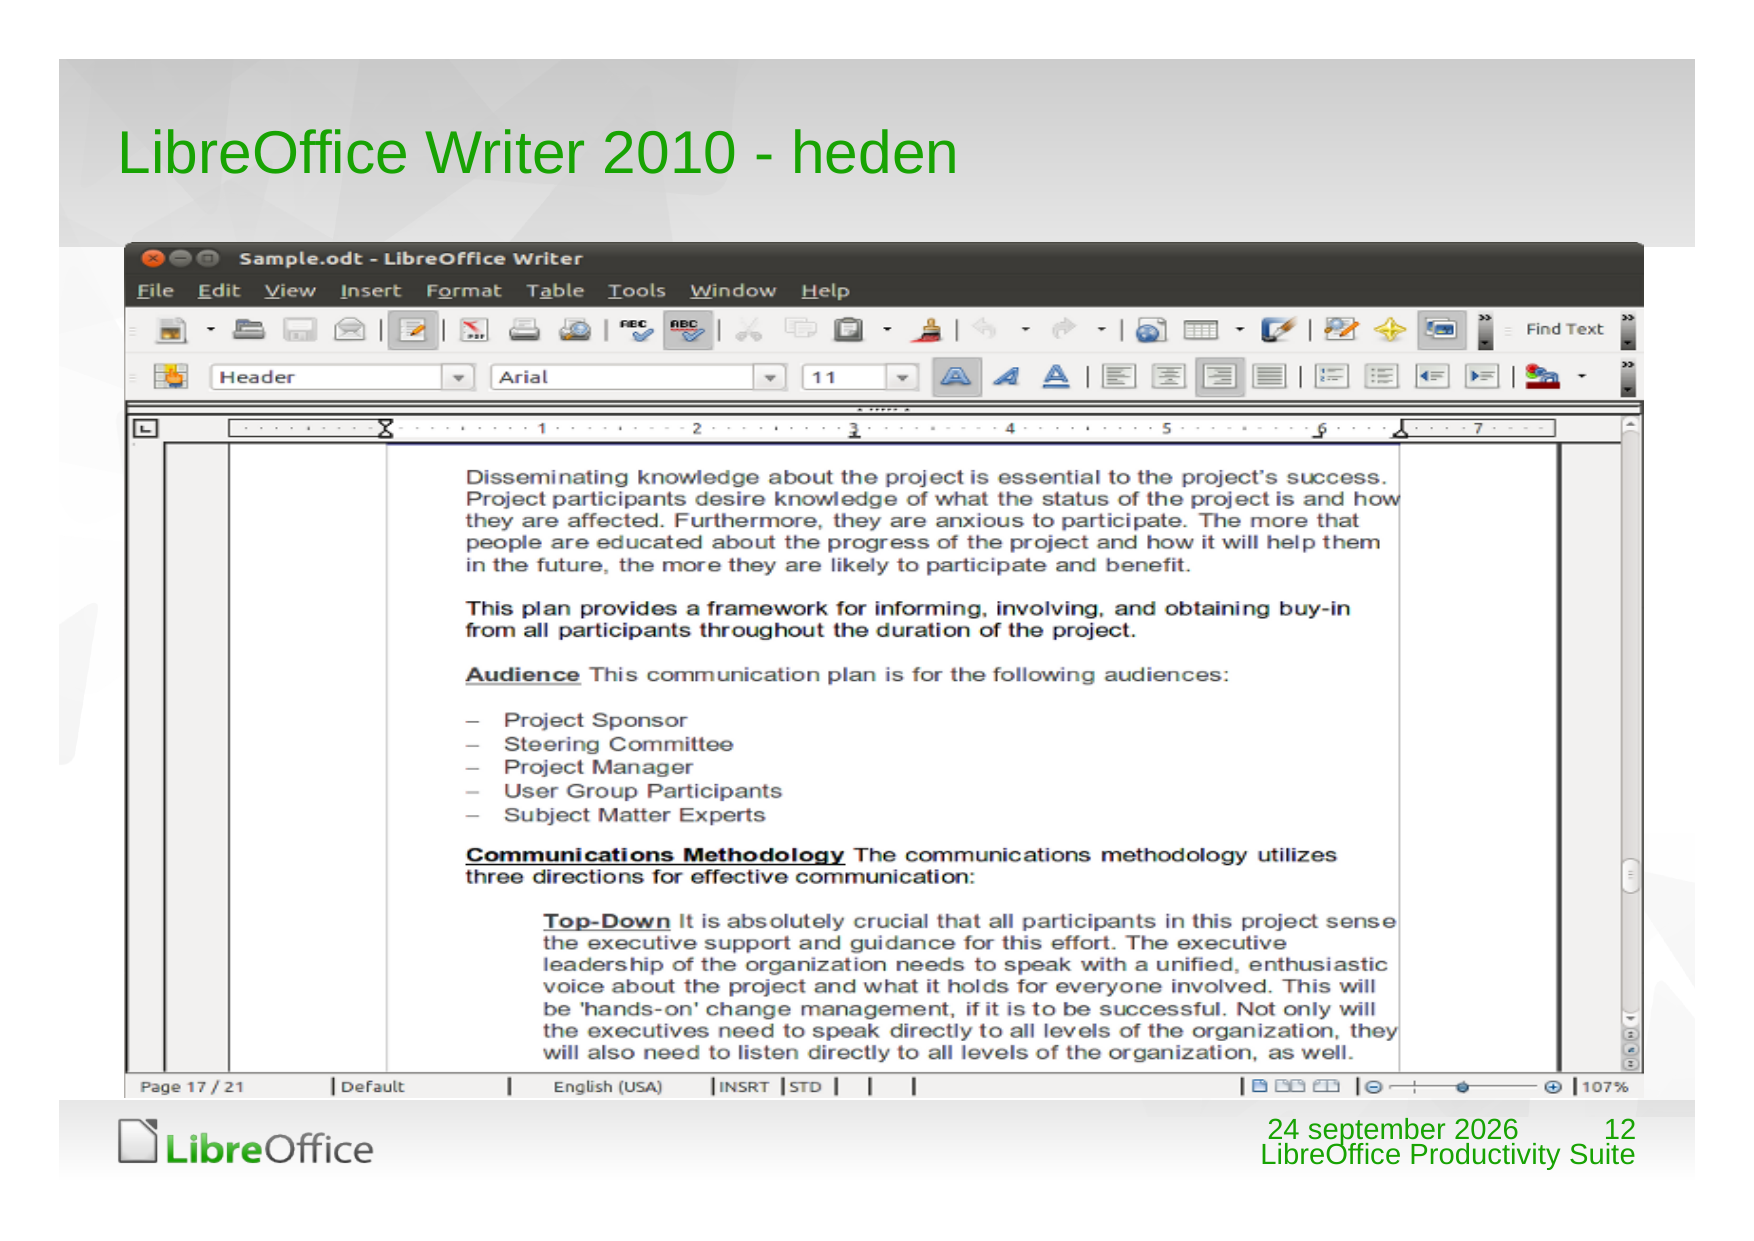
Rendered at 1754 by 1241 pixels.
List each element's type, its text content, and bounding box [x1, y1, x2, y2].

picture [99, 1101, 393, 1181]
title LibreOffice Writer 2010 - heden [117, 85, 1637, 220]
picture [59, 59, 1695, 1117]
